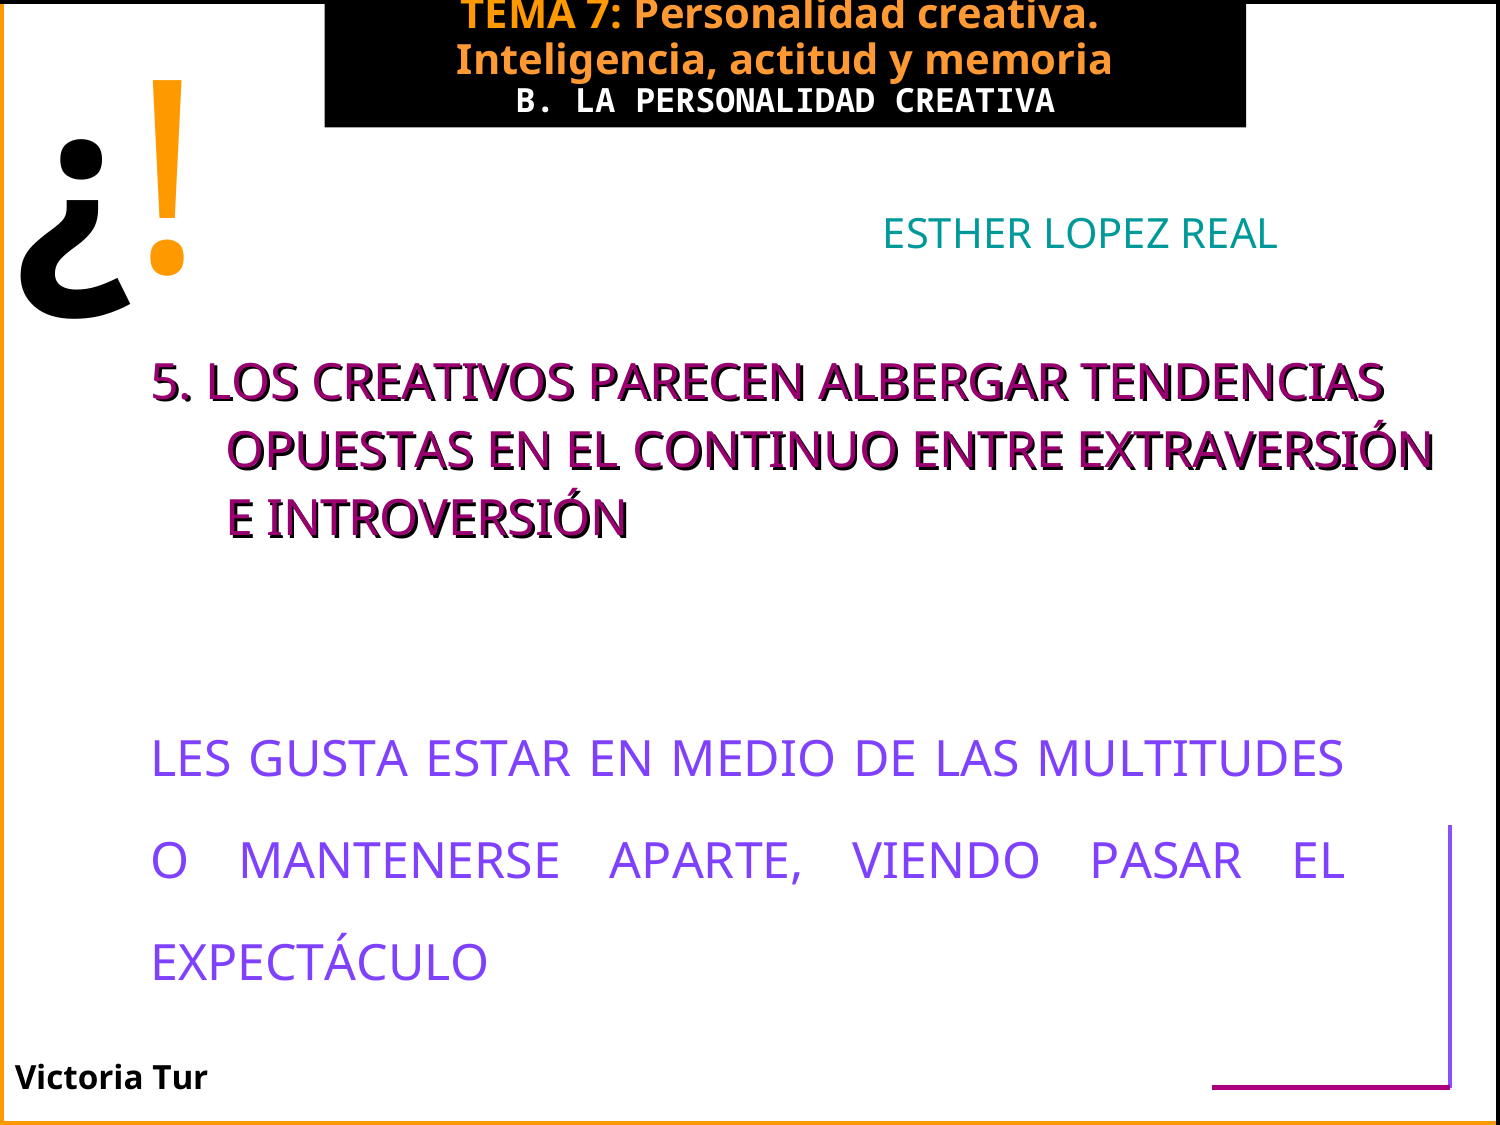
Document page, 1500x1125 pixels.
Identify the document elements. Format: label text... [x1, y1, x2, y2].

text_box ESTHER LOPEZ REAL [702, 196, 1459, 269]
text_box LES GUSTA ESTAR EN MEDIO DE LAS MULTITUDES O MANTENERSE APARTE, VIENDO PASAR EL EXPECTÁCULO [135, 680, 1361, 1004]
text_box 5. LOS CREATIVOS PARECEN ALBERGAR TENDENCIAS OPUESTAS EN EL CONTINUO ENTRE EXTRAVERSIÓN E INTROVERSIÓN [135, 337, 1474, 559]
